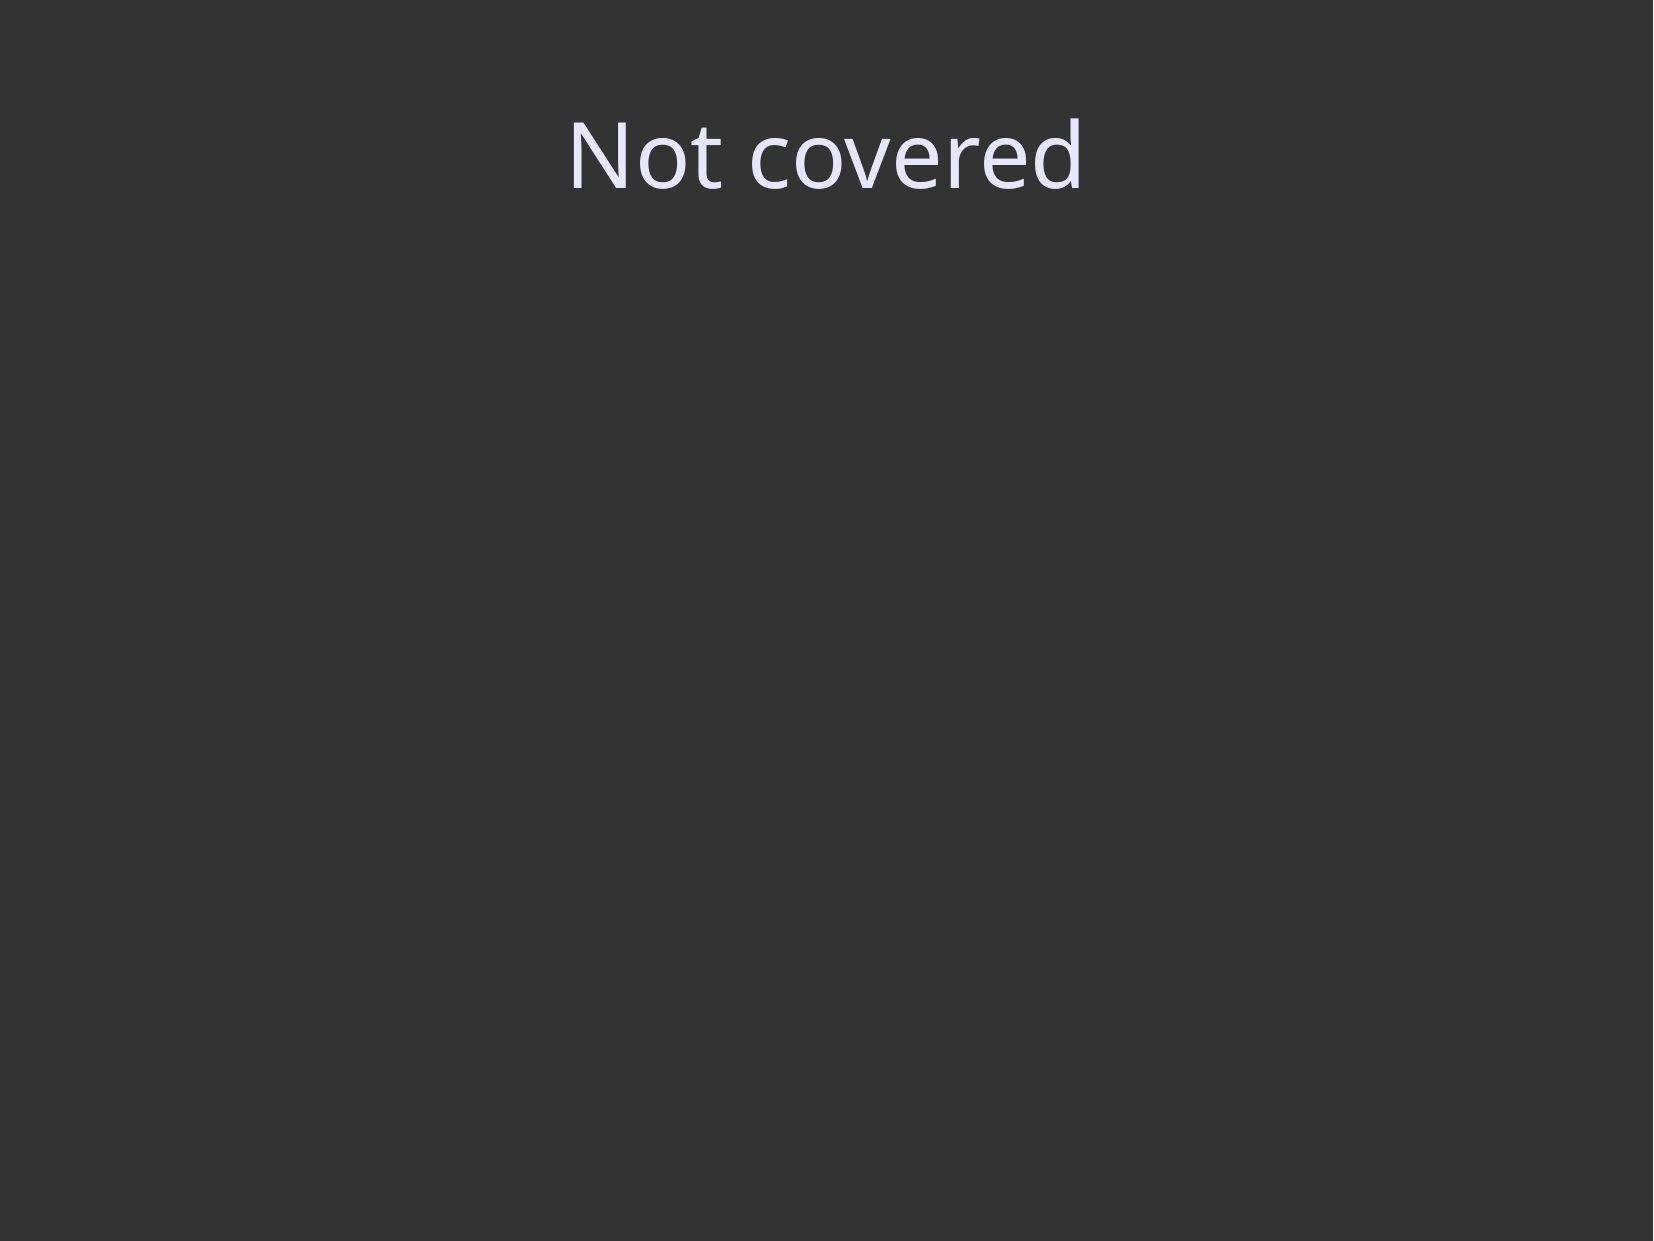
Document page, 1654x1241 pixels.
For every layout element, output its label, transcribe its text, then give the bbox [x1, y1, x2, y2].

title Not covered [82, 49, 1571, 257]
